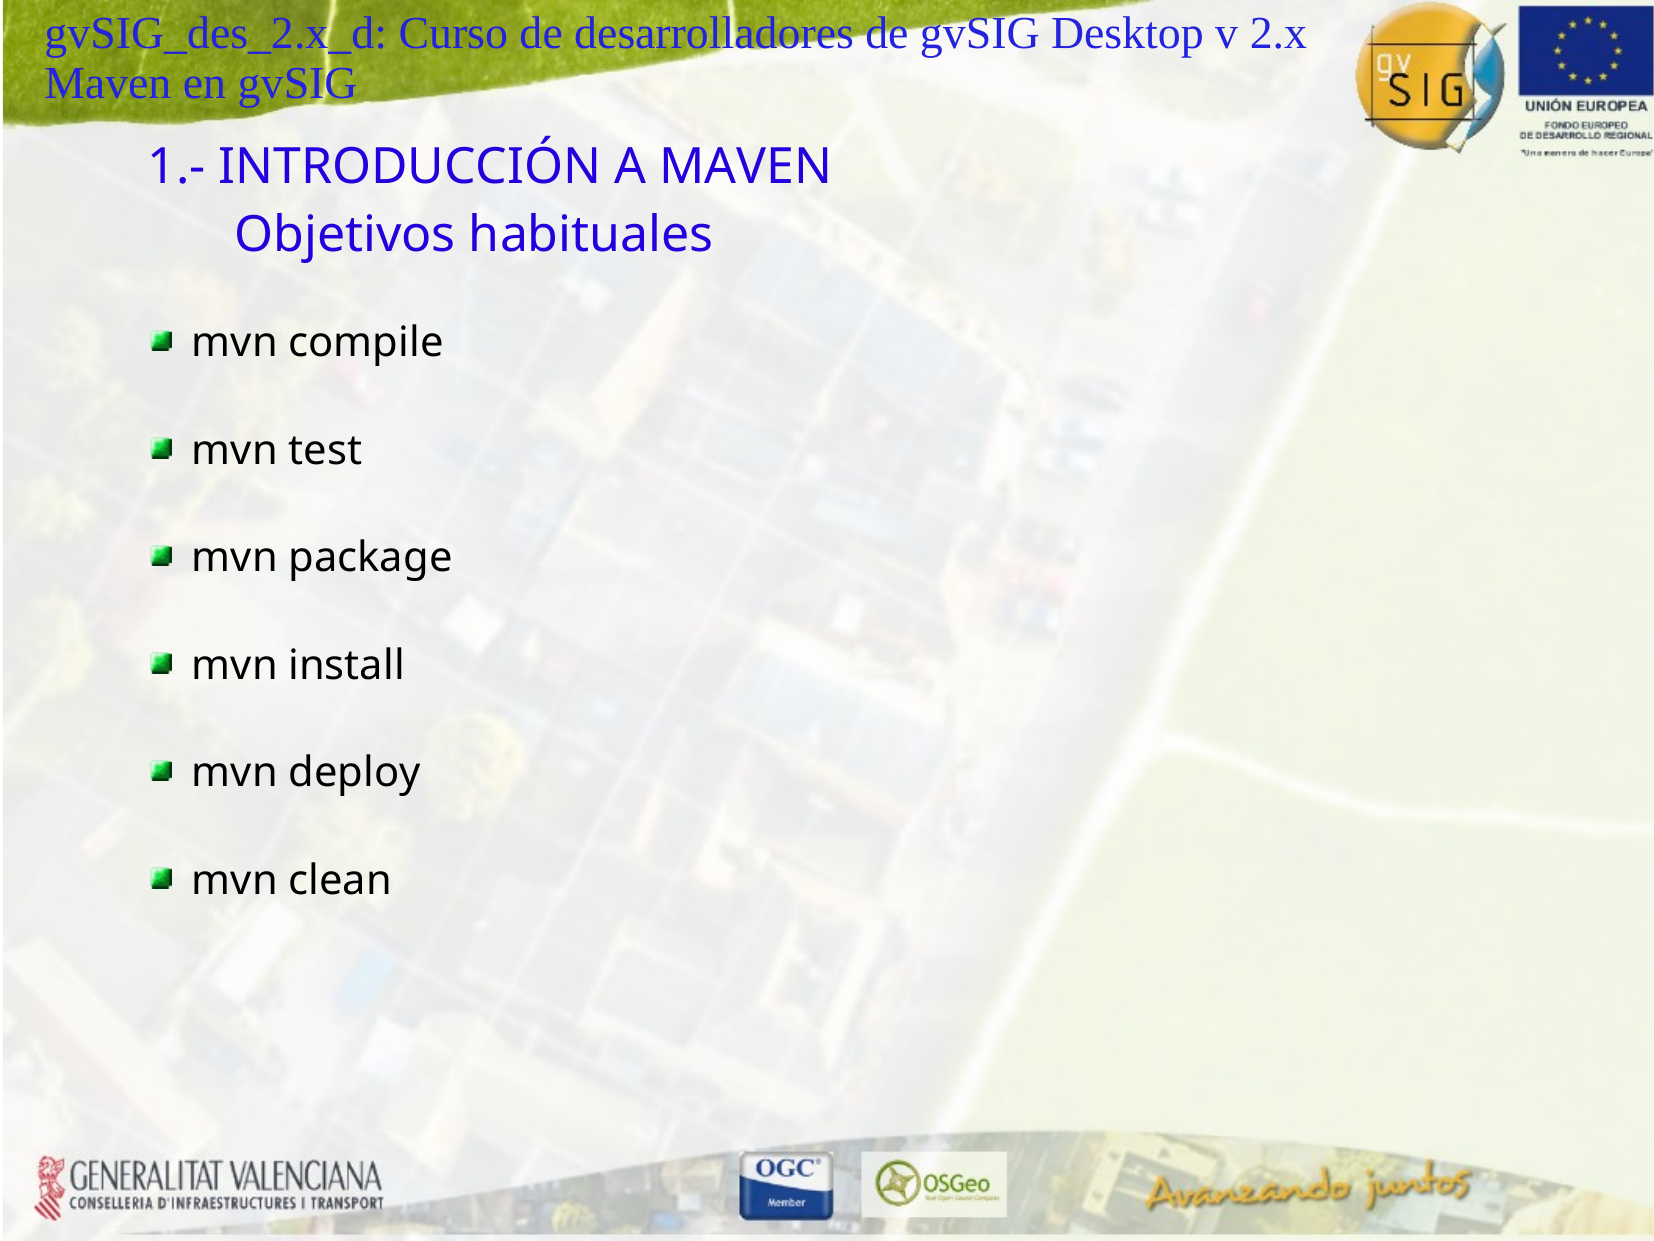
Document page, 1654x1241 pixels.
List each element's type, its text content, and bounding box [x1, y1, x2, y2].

picture [2, 0, 1654, 1241]
title 1.- INTRODUCCIÓN A MAVEN Objetivos habituales [147, 124, 1595, 272]
text_box mvn compile mvn test mvn package mvn install mvn deploy mvn clean [147, 283, 1505, 1152]
